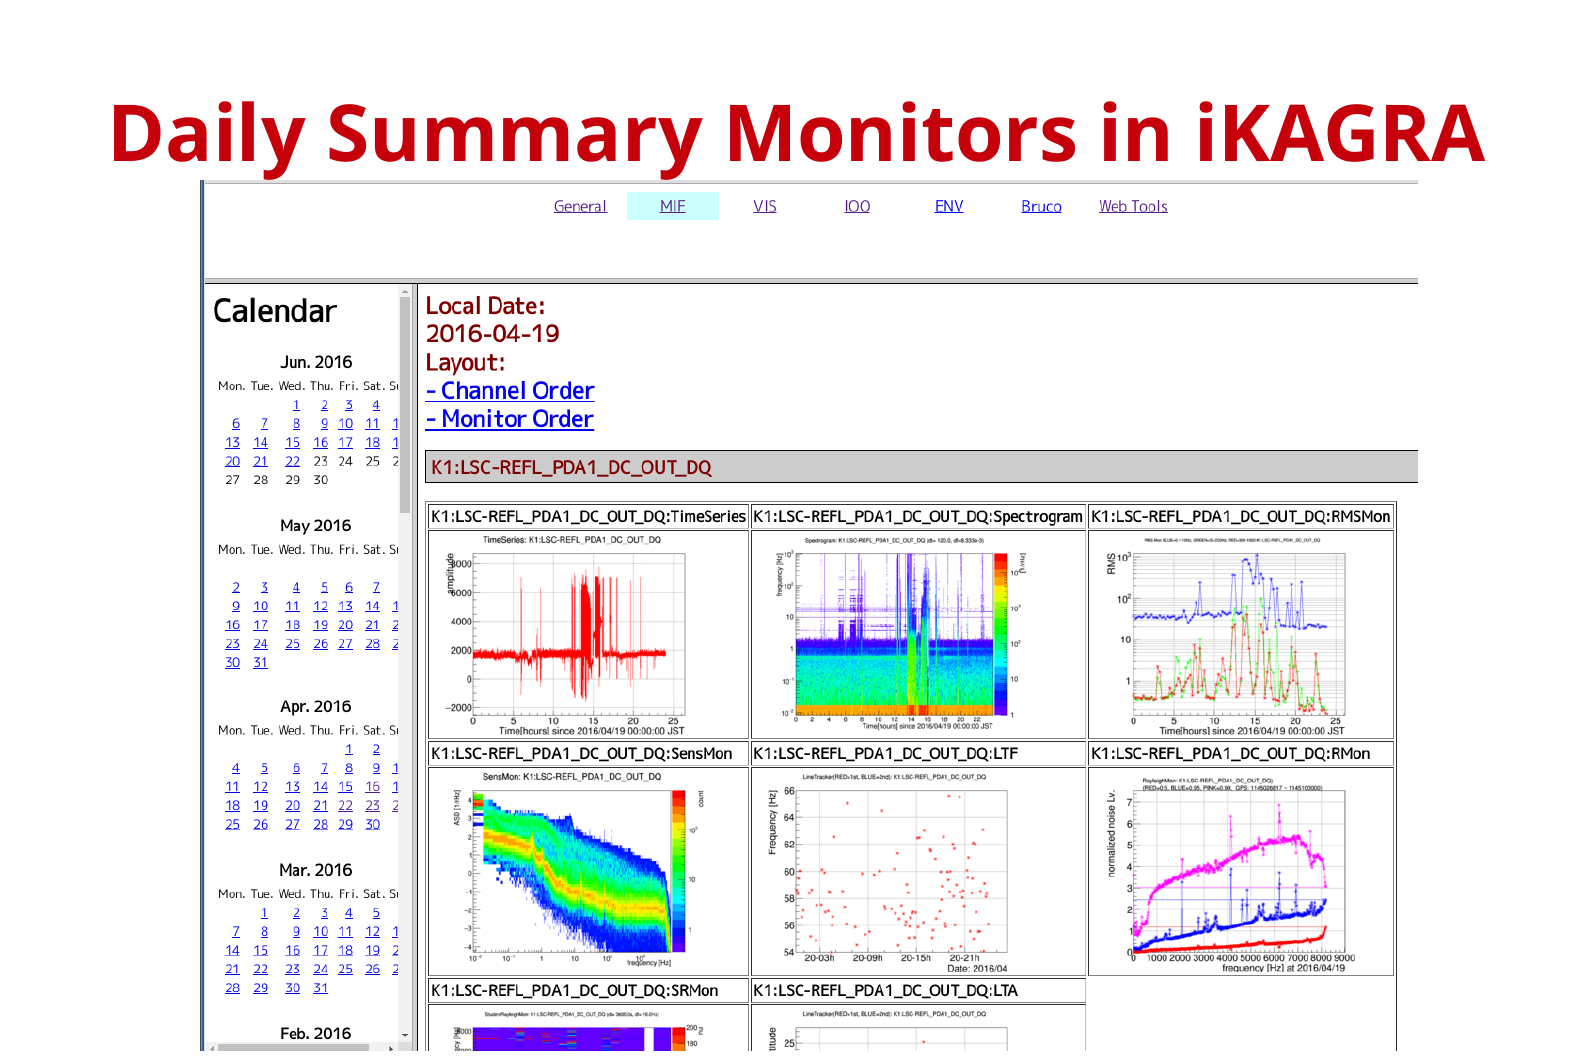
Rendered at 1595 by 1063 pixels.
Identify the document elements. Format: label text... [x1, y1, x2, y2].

picture [200, 180, 1418, 1051]
title Daily Summary Monitors in iKAGRA [79, 42, 1515, 220]
